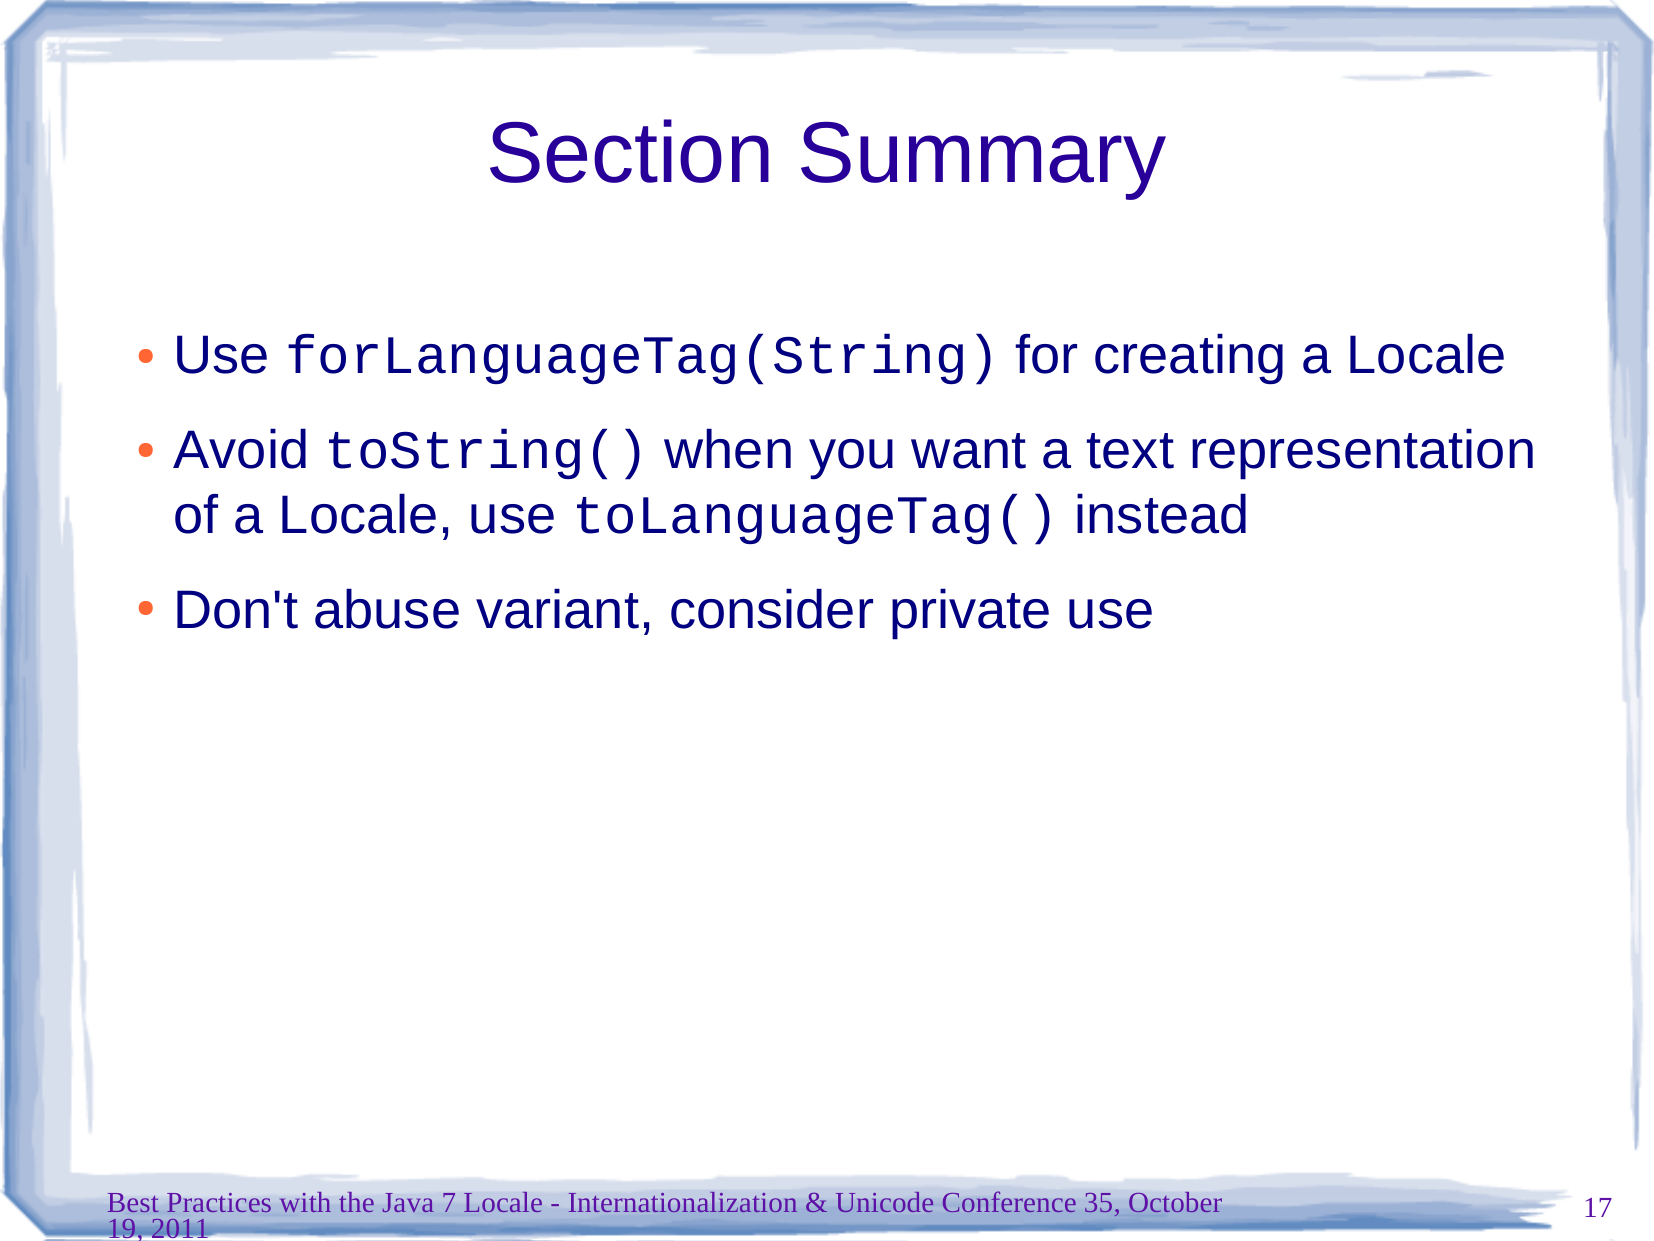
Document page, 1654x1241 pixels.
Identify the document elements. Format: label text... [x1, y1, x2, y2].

list Use forLanguageTag(String) for creating a Locale Avoid toString() when you want a text representation of a Locale, use toLanguageTag() instead Don't abuse variant, consider private use [118, 324, 1571, 1144]
picture [0, 0, 1654, 1241]
title Section Summary [82, 49, 1571, 257]
